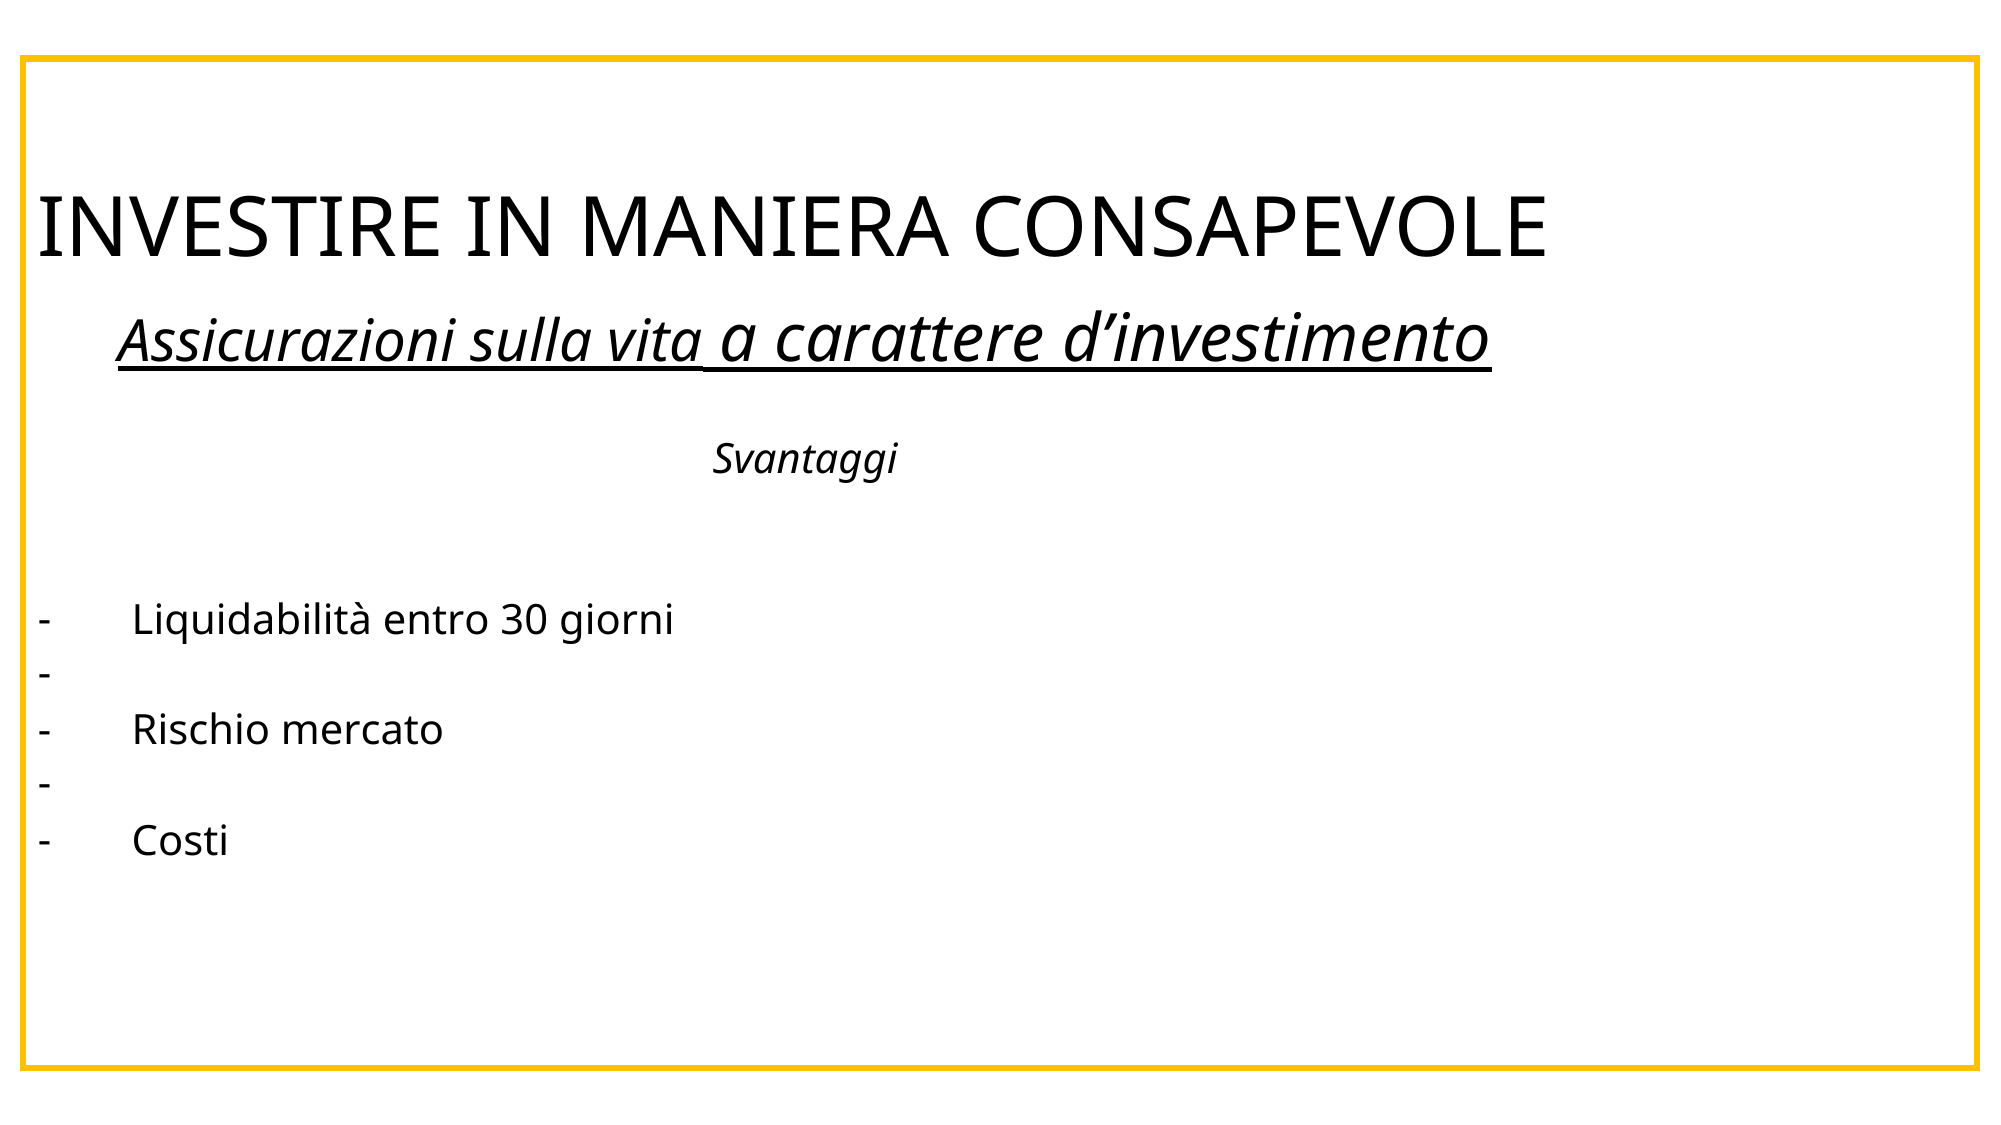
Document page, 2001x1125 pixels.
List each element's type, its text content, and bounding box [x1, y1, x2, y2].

text_box INVESTIRE IN MANIERA CONSAPEVOLE Assicurazioni sulla vita a carattere d’investimento Svantaggi Liquidabilità entro 30 giorni Rischio mercato Costi [22, 58, 1978, 1069]
